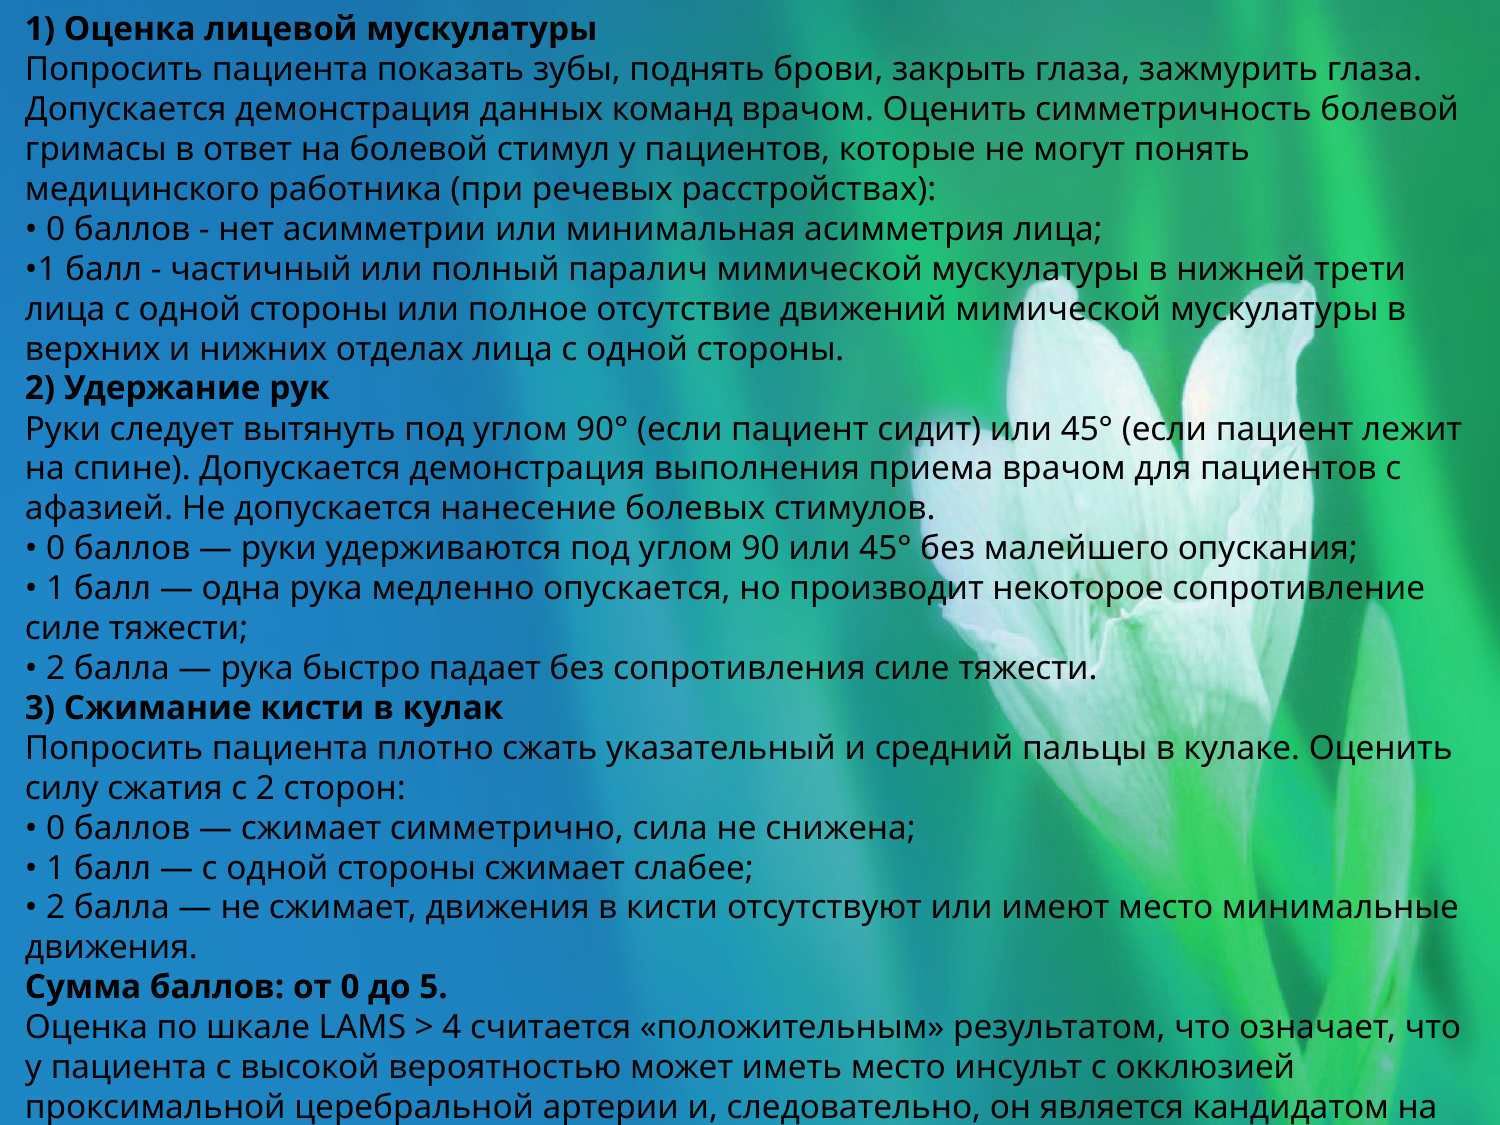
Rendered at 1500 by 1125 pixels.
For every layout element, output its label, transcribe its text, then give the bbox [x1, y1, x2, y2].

text_box 1) Оценка лицевой мускулатуры Попросить пациента показать зубы, поднять брови, закрыть глаза, зажмурить глаза. Допускается демонстрация данных команд врачом. Оценить симметричность болевой гримасы в ответ на болевой стимул у пациентов, которые не могут понять медицинского работника (при речевых расстройствах): • 0 баллов - нет асимметрии или минимальная асимметрия лица; •1 балл - частичный или полный паралич мимической мускулатуры в нижней трети лица с одной стороны или полное отсутствие движений мимической мускулатуры в верхних и нижних отделах лица с одной стороны. 2) Удержание рук Руки следует вытянуть под углом 90° (если пациент сидит) или 45° (если пациент лежит на спине). Допускается демонстрация выполнения приема врачом для пациентов с афазией. Не допускается нанесение болевых стимулов. • 0 баллов — руки удерживаются под углом 90 или 45° без малейшего опускания; • 1 балл — одна рука медленно опускается, но производит некоторое сопротивление силе тяжести; • 2 балла — рука быстро падает без сопротивления силе тяжести. 3) Сжимание кисти в кулак Попросить пациента плотно сжать указательный и средний пальцы в кулаке. Оценить силу сжатия с 2 сторон: • 0 баллов — сжимает симметрично, сила не снижена; • 1 балл — с одной стороны сжимает слабее; • 2 балла — не сжимает, движения в кисти отсутствуют или имеют место минимальные движения. Сумма баллов: от 0 до 5. Оценка по шкале LAMS > 4 считается «положительным» результатом, что означает, что у пациента с высокой вероятностью может иметь место инсульт с окклюзией проксимальной церебральной артерии и, следовательно, он является кандидатом на ВСТЭ. [10, 0, 1500, 1125]
